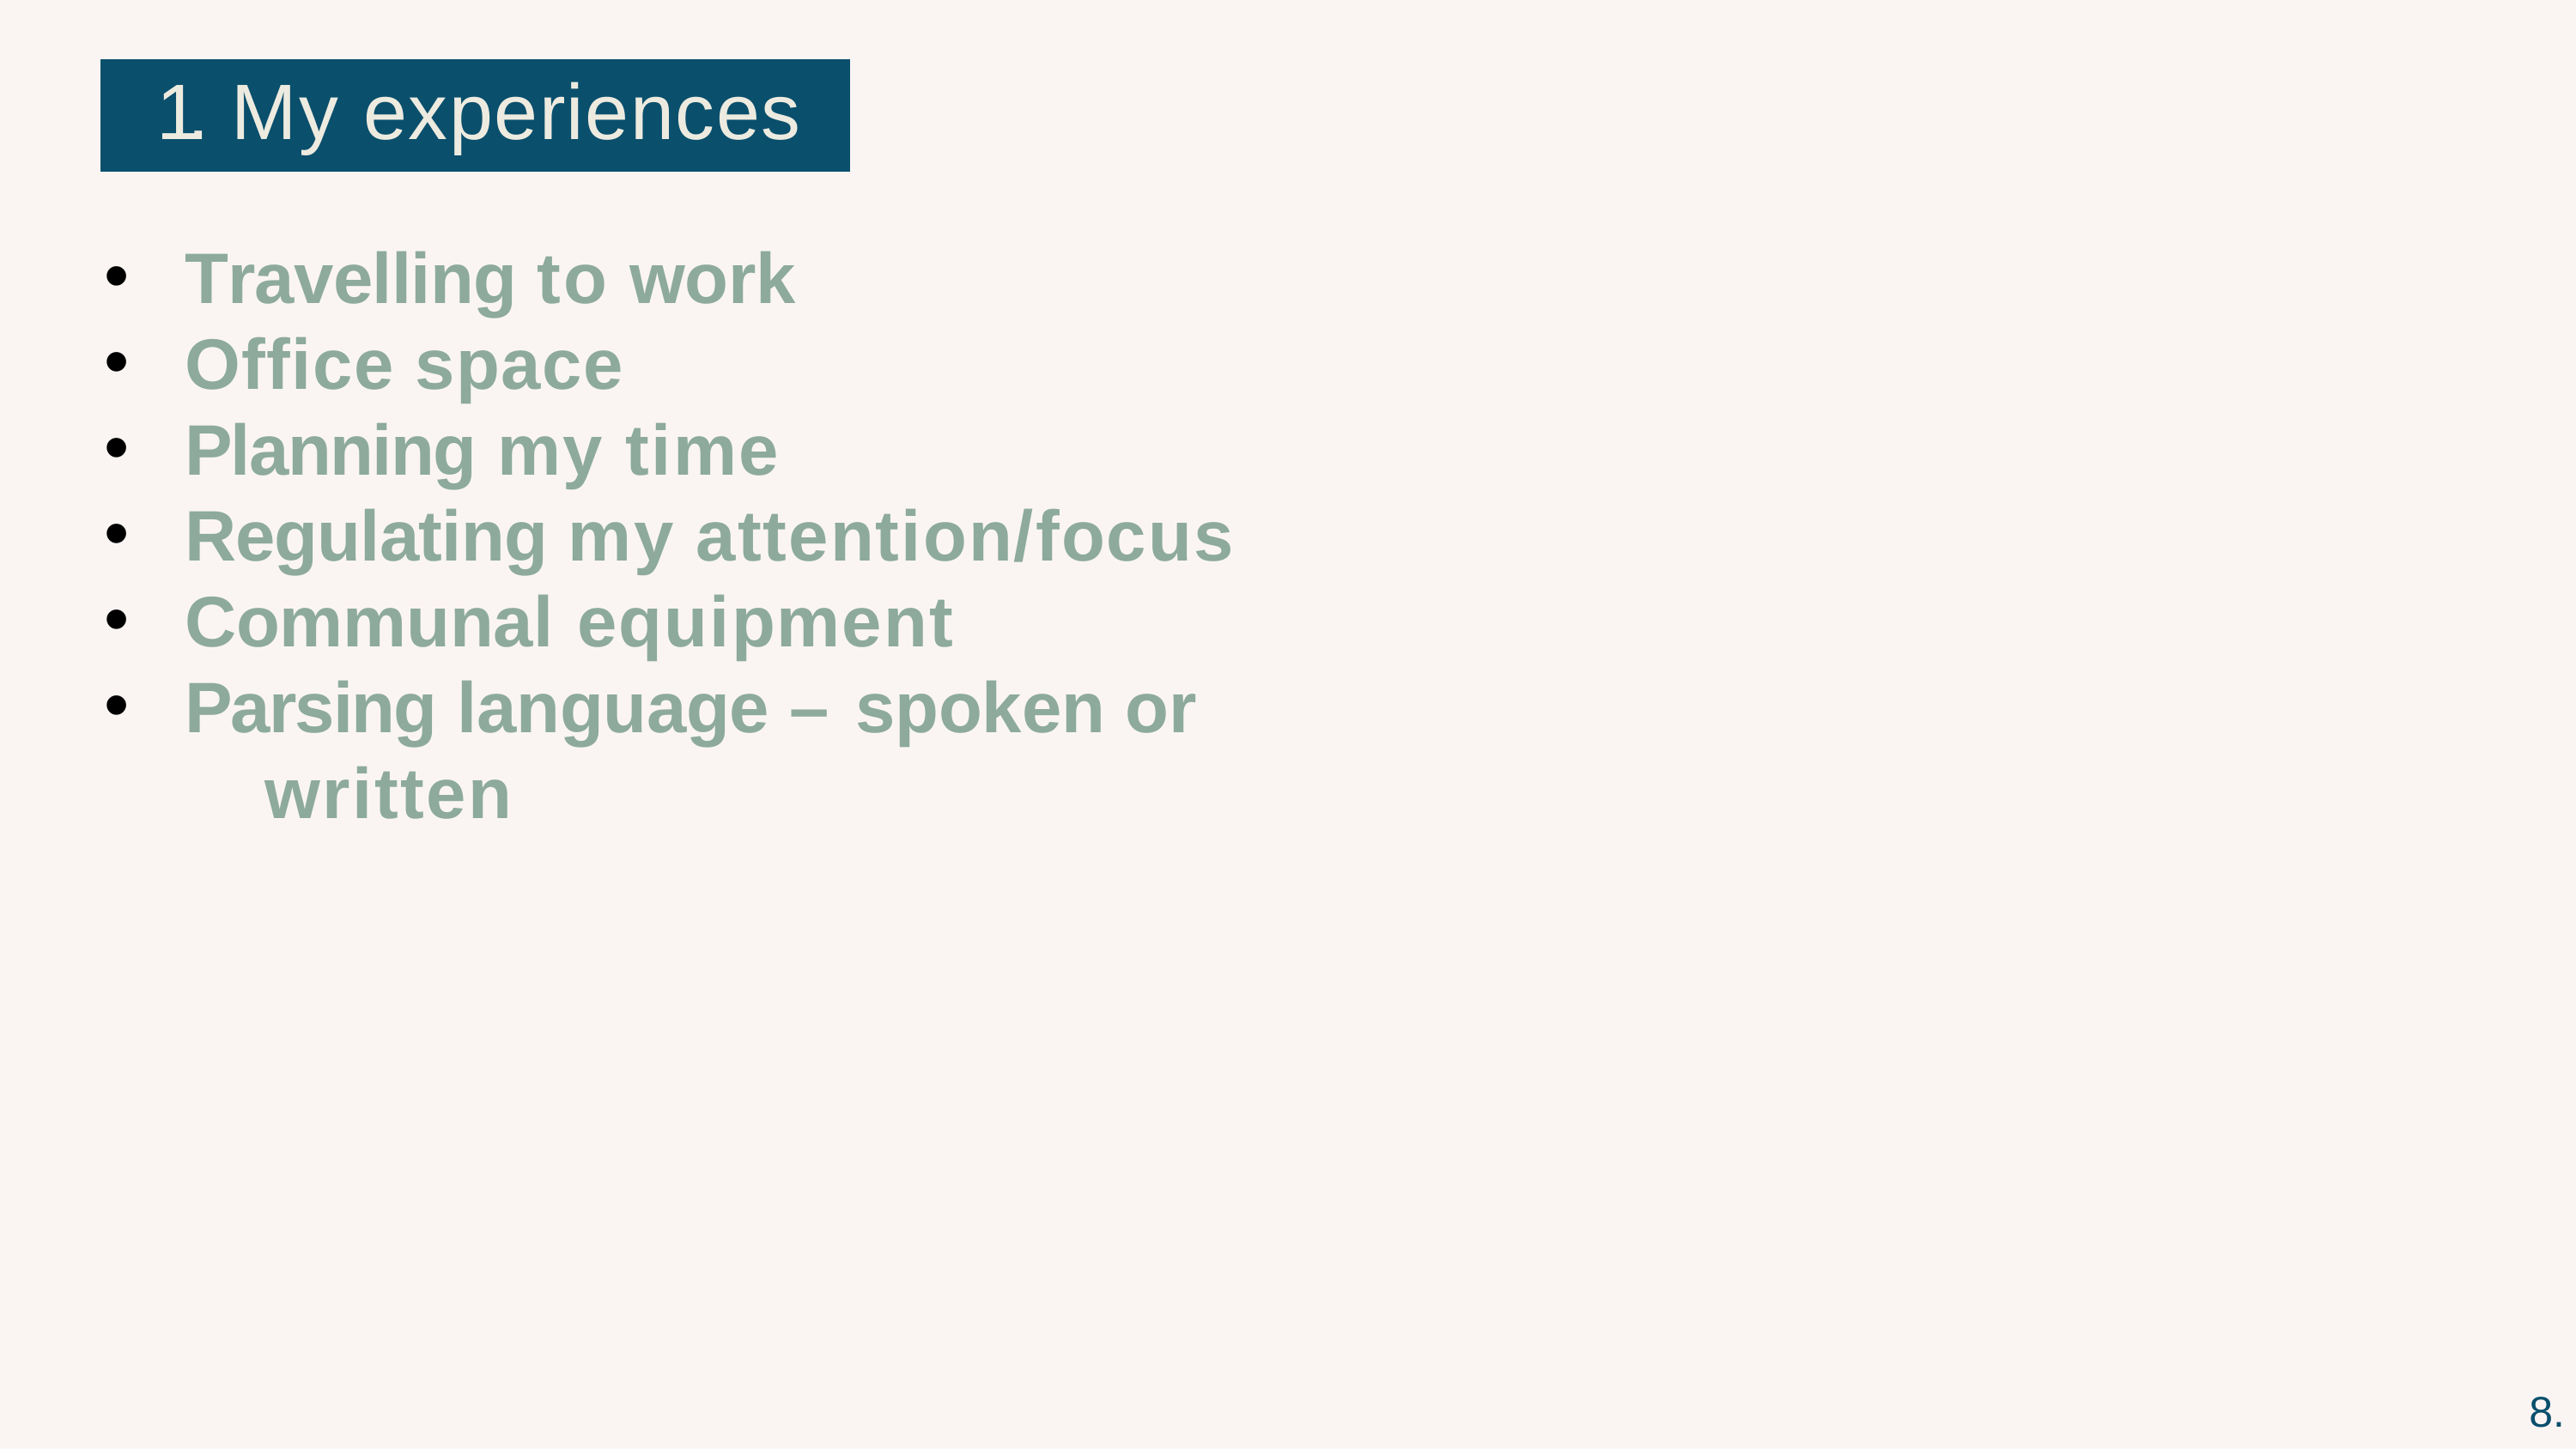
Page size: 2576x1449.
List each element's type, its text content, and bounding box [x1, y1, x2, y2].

text_box . [2487, 1383, 2567, 1446]
title 1. My experiences [102, 61, 848, 170]
text_box Travelling to work Office space Planning my time Regulating my attention/focus Communal equipment Parsing language – spoken or written [100, 230, 1461, 749]
